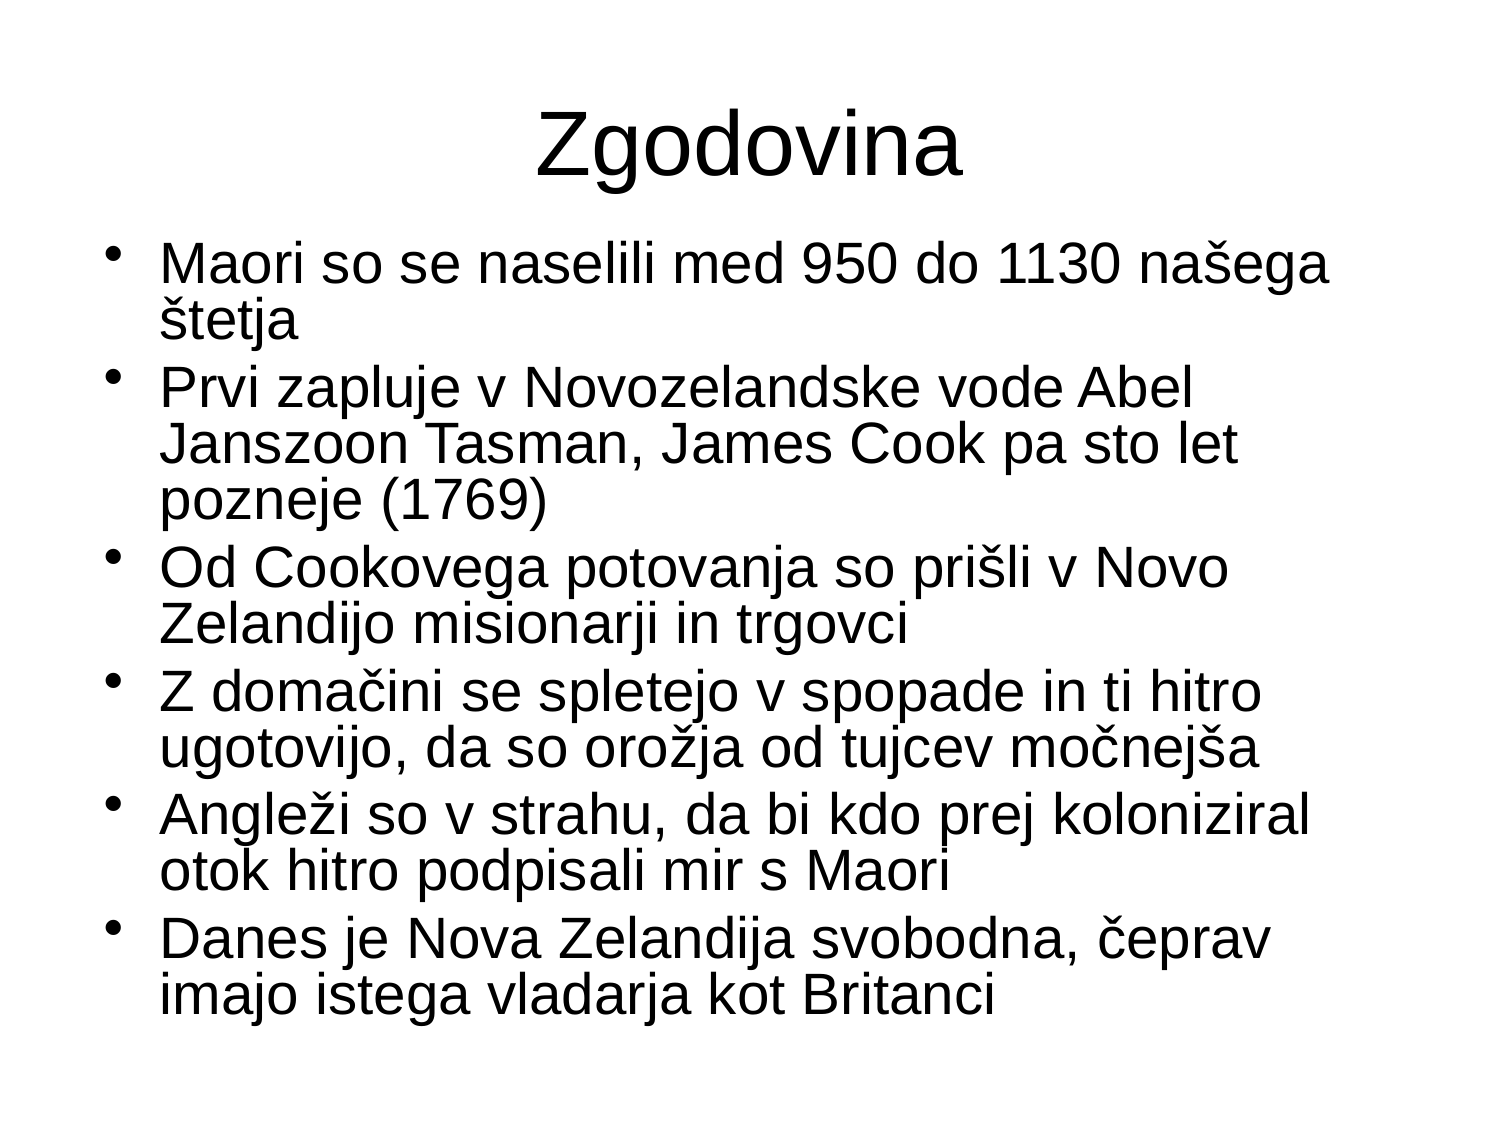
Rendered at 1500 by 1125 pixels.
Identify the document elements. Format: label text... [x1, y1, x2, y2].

title Zgodovina [75, 45, 1425, 233]
list Maori so se naselili med 950 do 1130 našega štetja Prvi zapluje v Novozelandske vode Abel Janszoon Tasman, James Cook pa sto let pozneje (1769) Od Cookovega potovanja so prišli v Novo Zelandijo misionarji in trgovci Z domačini se spletejo v spopade in ti hitro ugotovijo, da so orožja od tujcev močnejša Angleži so v strahu, da bi kdo prej koloniziral otok hitro podpisali mir s Maori Danes je Nova Zelandija svobodna, čeprav imajo istega vladarja kot Britanci [88, 231, 1390, 975]
